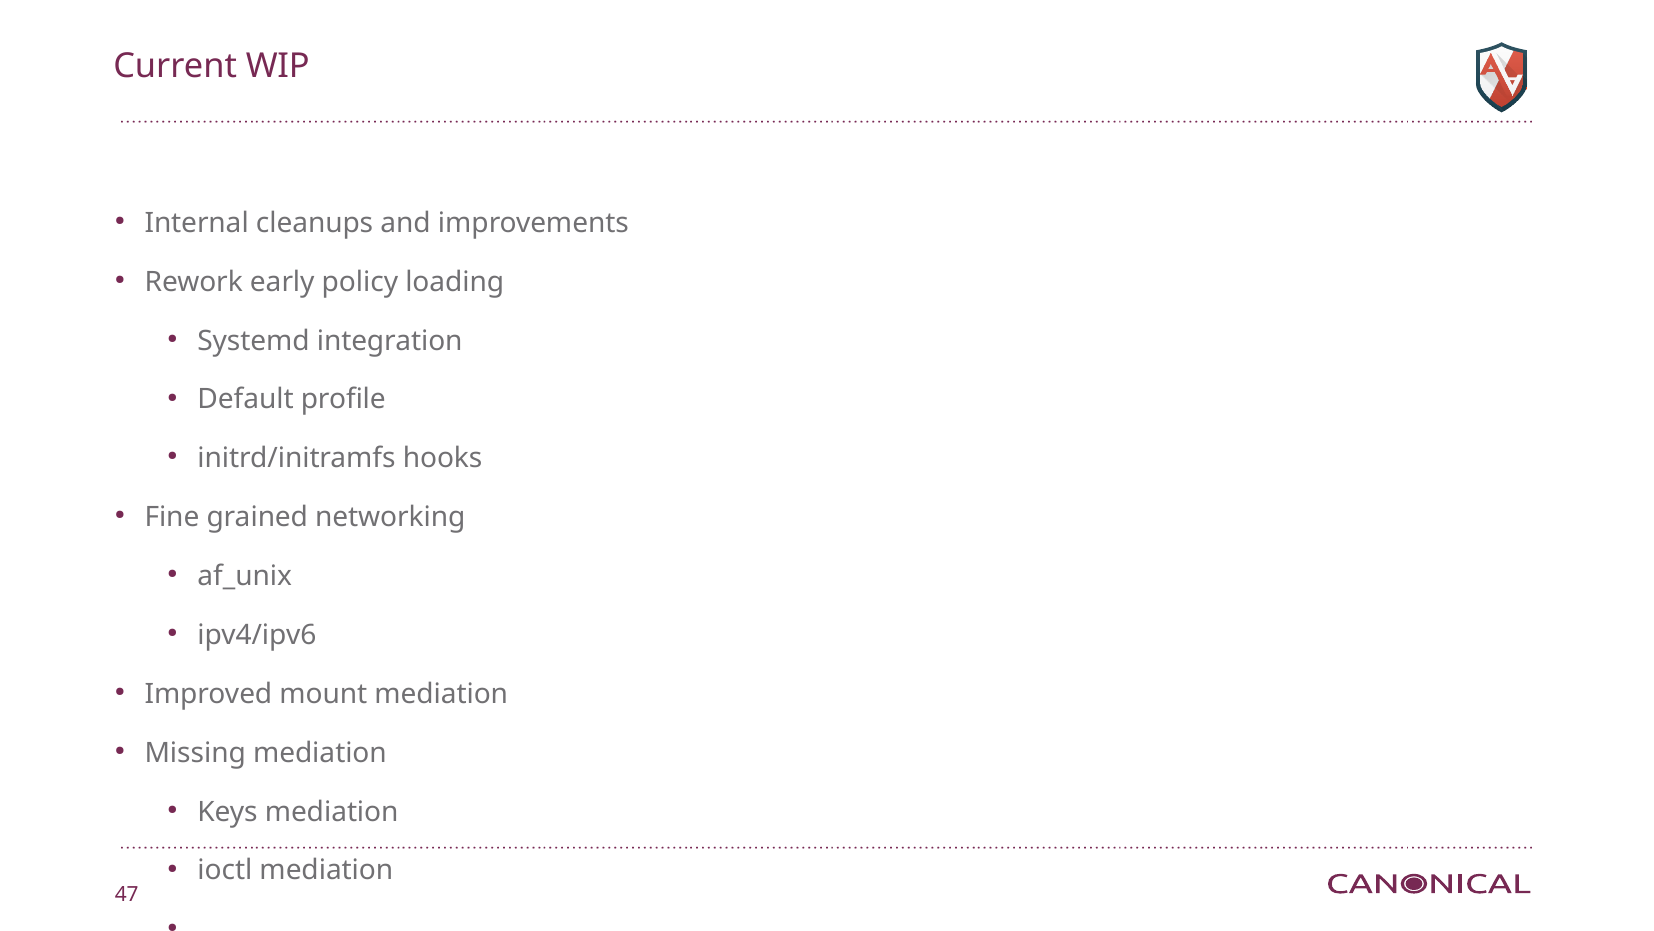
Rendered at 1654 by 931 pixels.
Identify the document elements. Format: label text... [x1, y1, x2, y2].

picture [111, 845, 1533, 851]
picture [111, 33, 1546, 124]
title Current WIP [113, 48, 1382, 81]
list Internal cleanups and improvements Rework early policy loading Systemd integration Default profile initrd/initramfs hooks Fine grained networking af_unix ipv4/ipv6 Improved mount mediation Missing mediation Keys mediation ioctl mediation ... [115, 192, 1540, 833]
